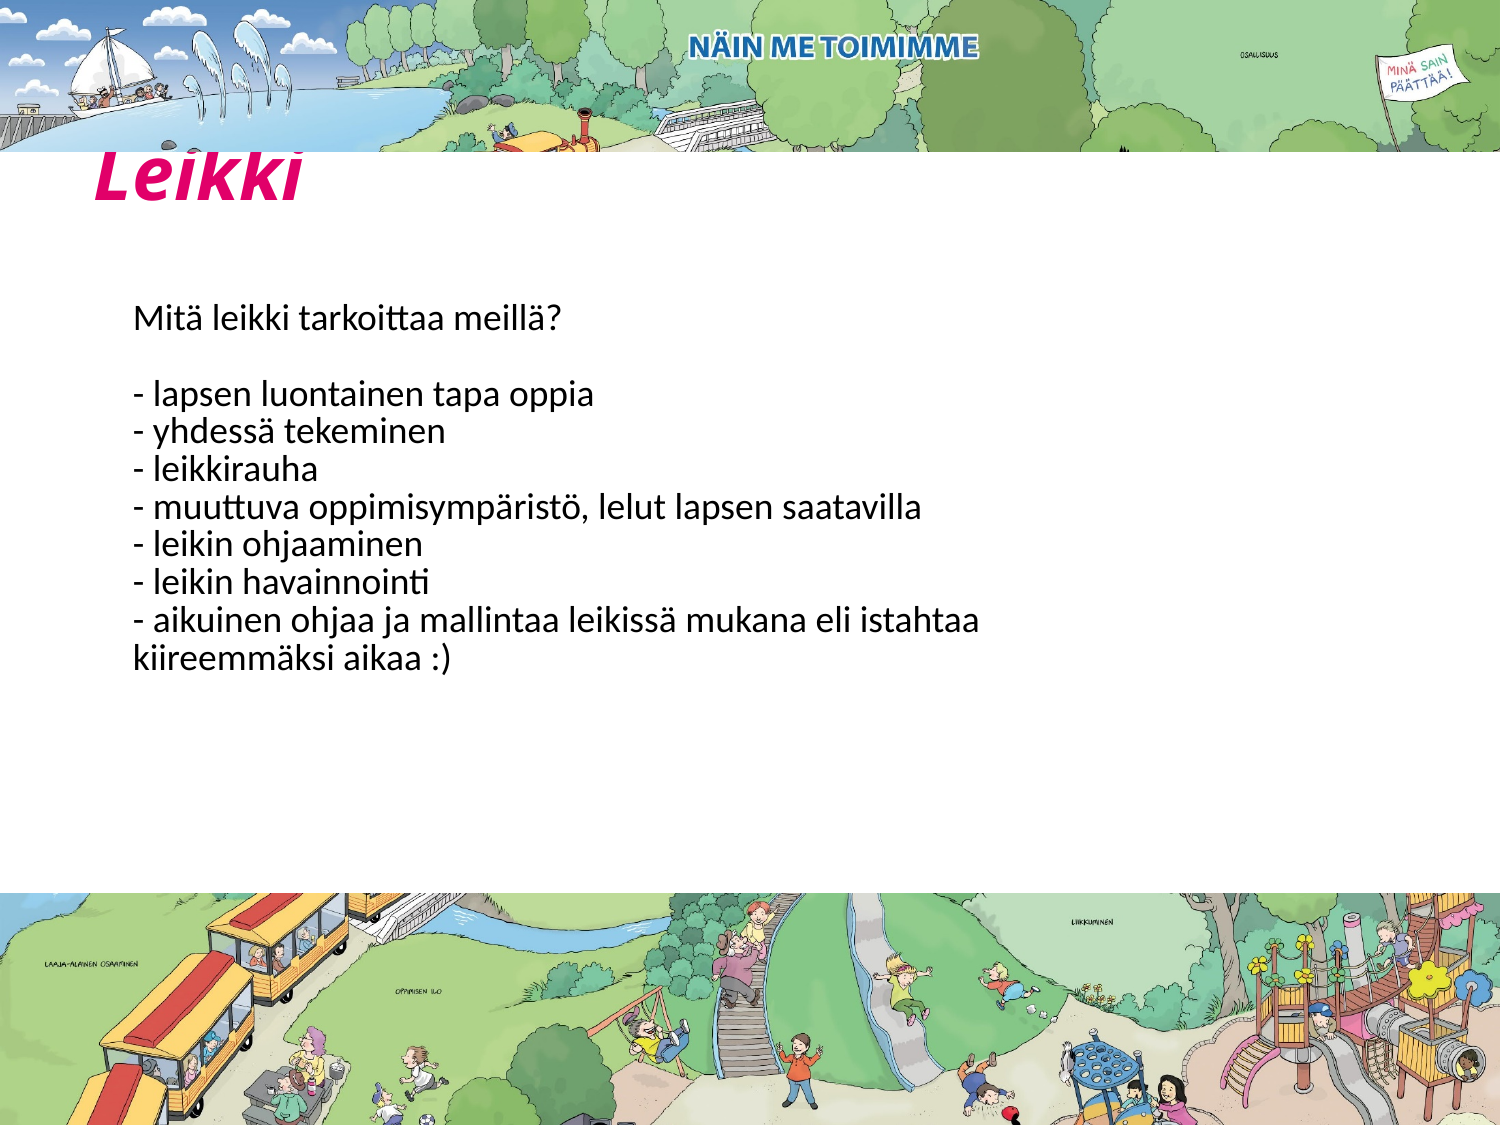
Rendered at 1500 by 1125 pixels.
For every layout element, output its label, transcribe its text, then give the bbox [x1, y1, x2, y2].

text_box Mitä leikki tarkoittaa meillä? - lapsen luontainen tapa oppia - yhdessä tekeminen - leikkirauha - muuttuva oppimisympäristö, lelut lapsen saatavilla - leikin ohjaaminen - leikin havainnointi - aikuinen ohjaa ja mallintaa leikissä mukana eli istahtaa kiireemmäksi aikaa :) [118, 294, 1205, 1065]
picture [0, 0, 1500, 152]
title Leikki [79, 152, 1430, 303]
picture [0, 893, 1500, 1125]
